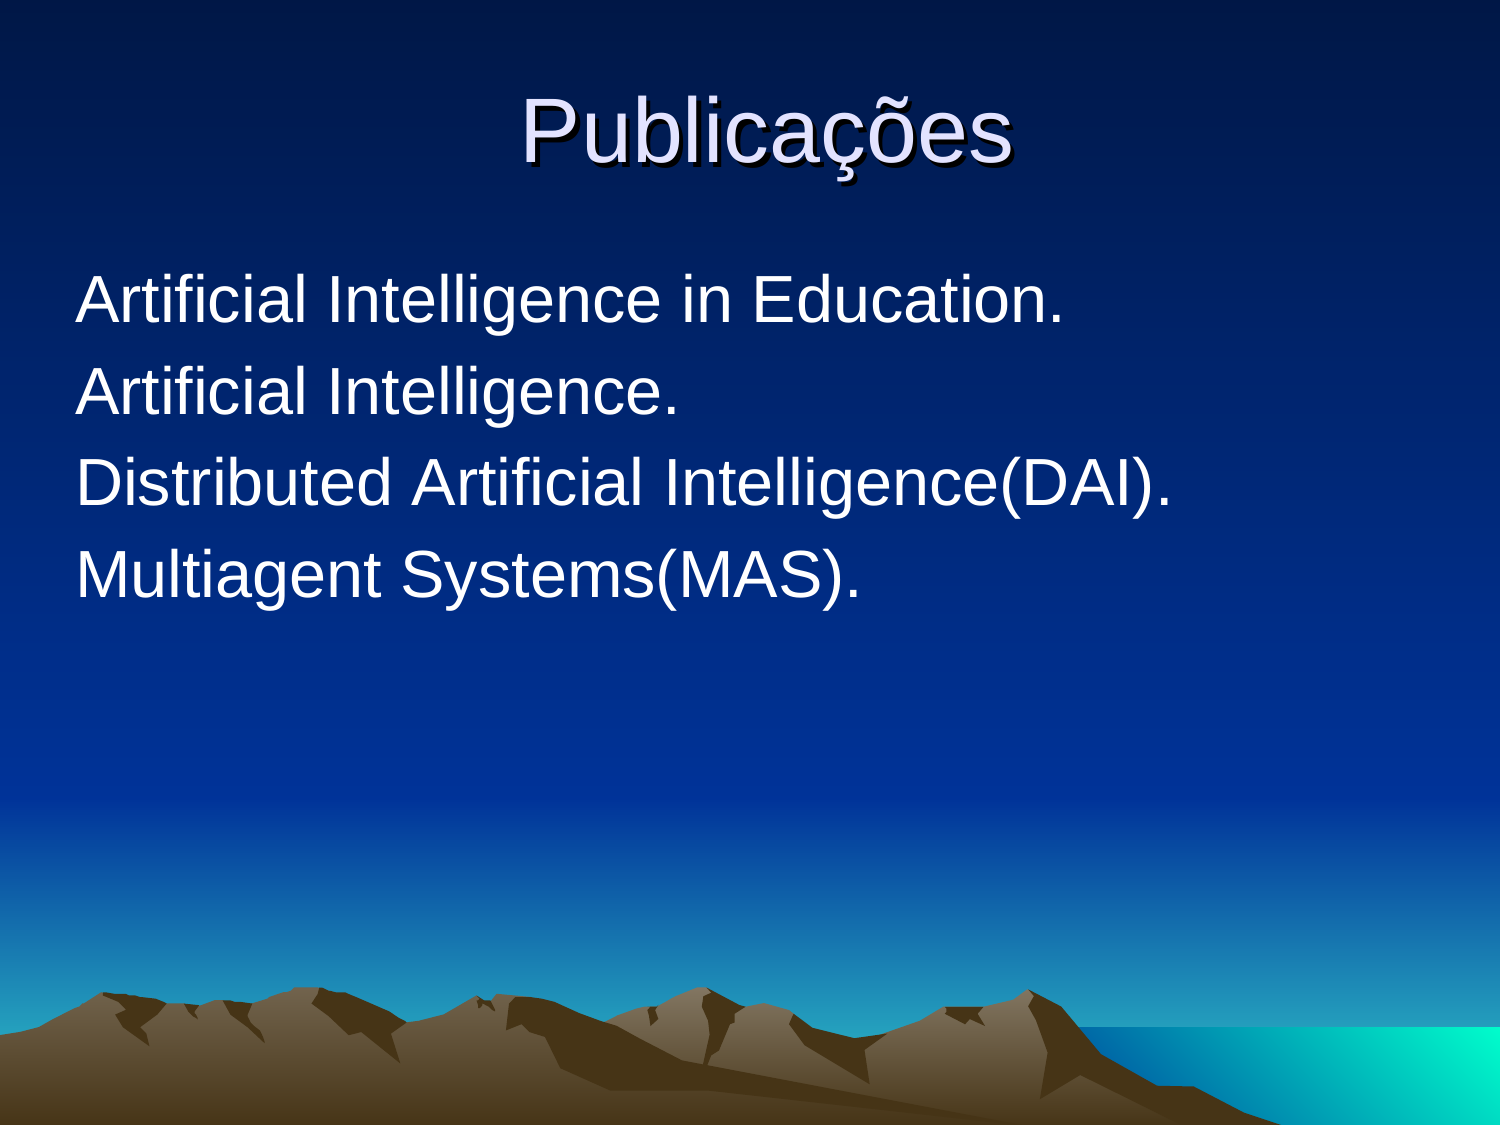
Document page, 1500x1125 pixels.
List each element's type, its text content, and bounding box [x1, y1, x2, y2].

title Publicações [75, 20, 1426, 242]
list Artificial Intelligence in Education. Artificial Intelligence. Distributed Artificial Intelligence(DAI). Multiagent Systems(MAS). [75, 262, 1426, 986]
